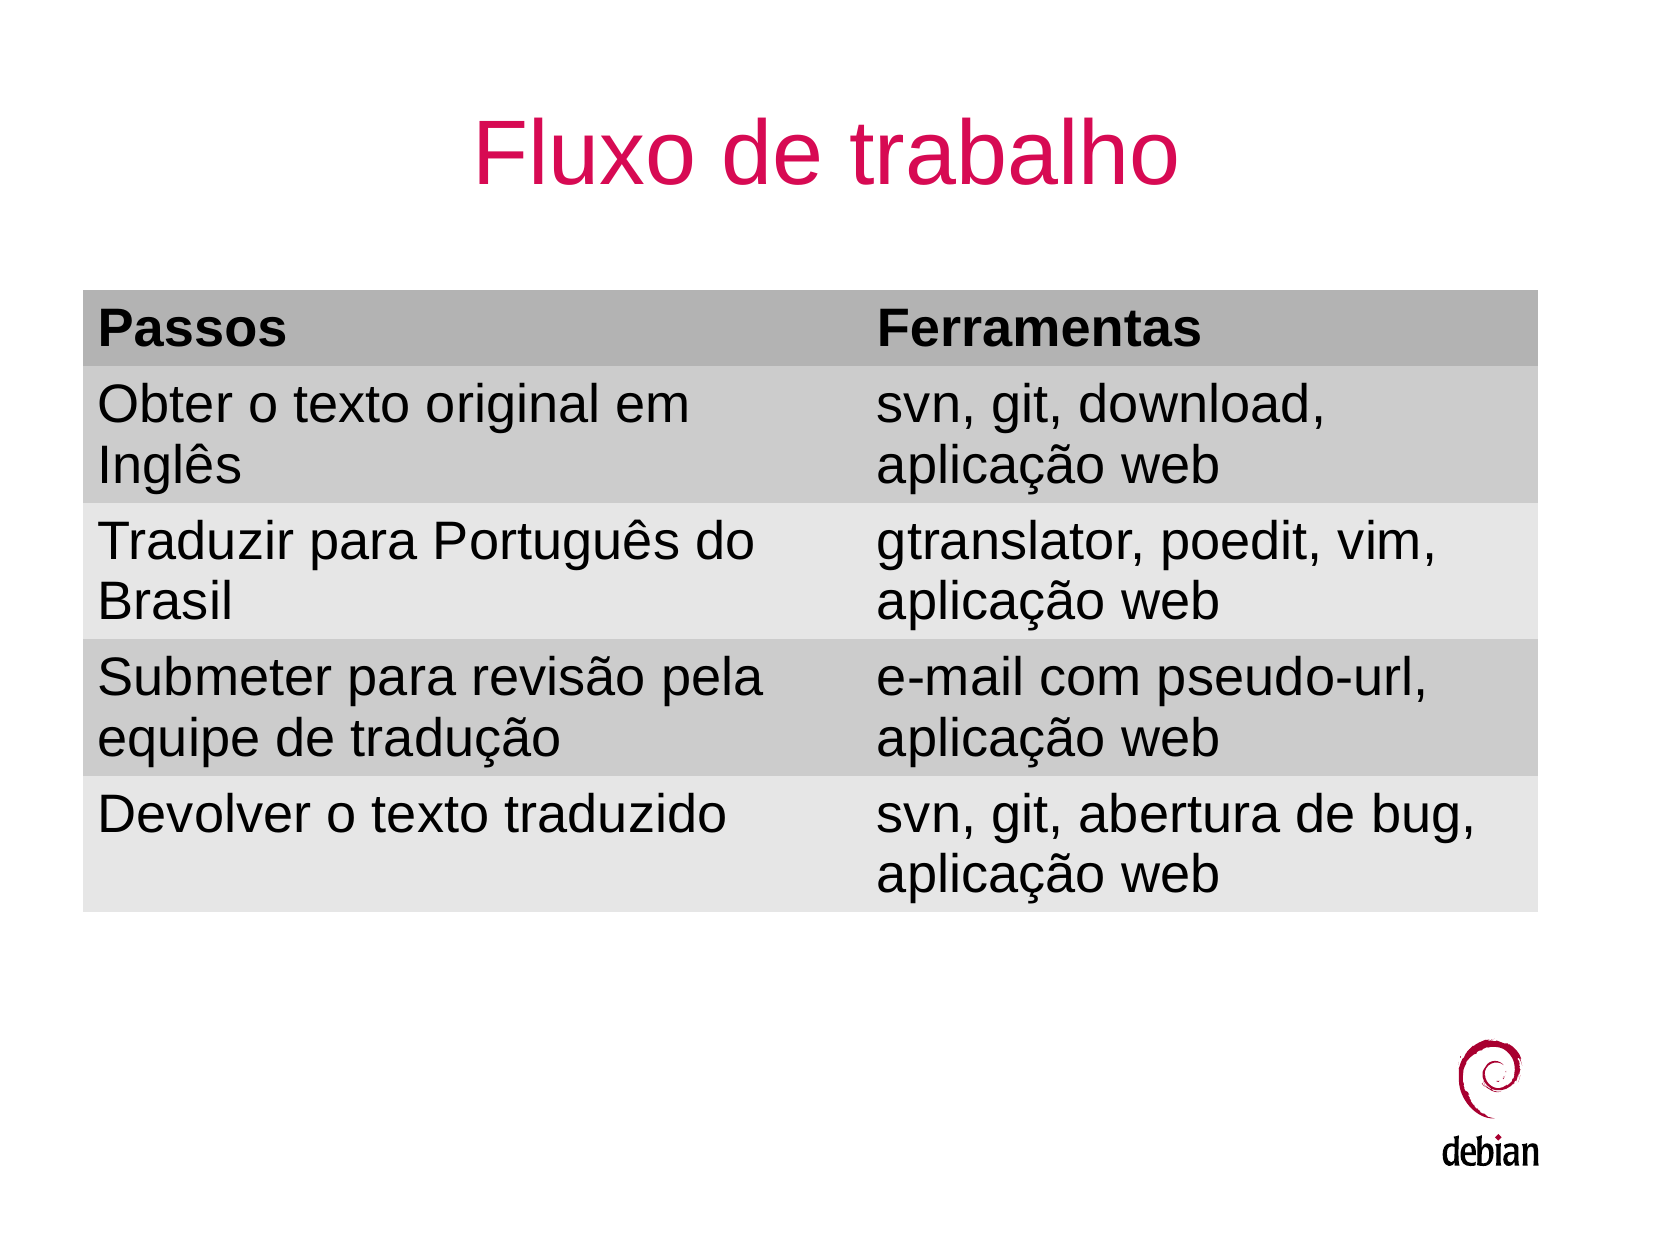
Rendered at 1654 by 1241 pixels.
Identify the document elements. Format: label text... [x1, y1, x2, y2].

table_cell Submeter para revisão pela equipe de tradução [83, 639, 862, 776]
title Fluxo de trabalho [82, 49, 1571, 257]
table_cell e-mail com pseudo-url, aplicação web [862, 639, 1538, 776]
table_cell Devolver o texto traduzido [83, 776, 862, 912]
table_cell svn, git, download, aplicação web [862, 366, 1538, 503]
table_header Ferramentas [862, 290, 1538, 366]
table_cell Traduzir para Português do Brasil [83, 503, 862, 639]
table_cell gtranslator, poedit, vim, aplicação web [862, 503, 1538, 639]
table_cell Obter o texto original em Inglês [83, 366, 862, 503]
table_cell svn, git, abertura de bug, aplicação web [862, 776, 1538, 912]
table_header Passos [83, 290, 862, 366]
